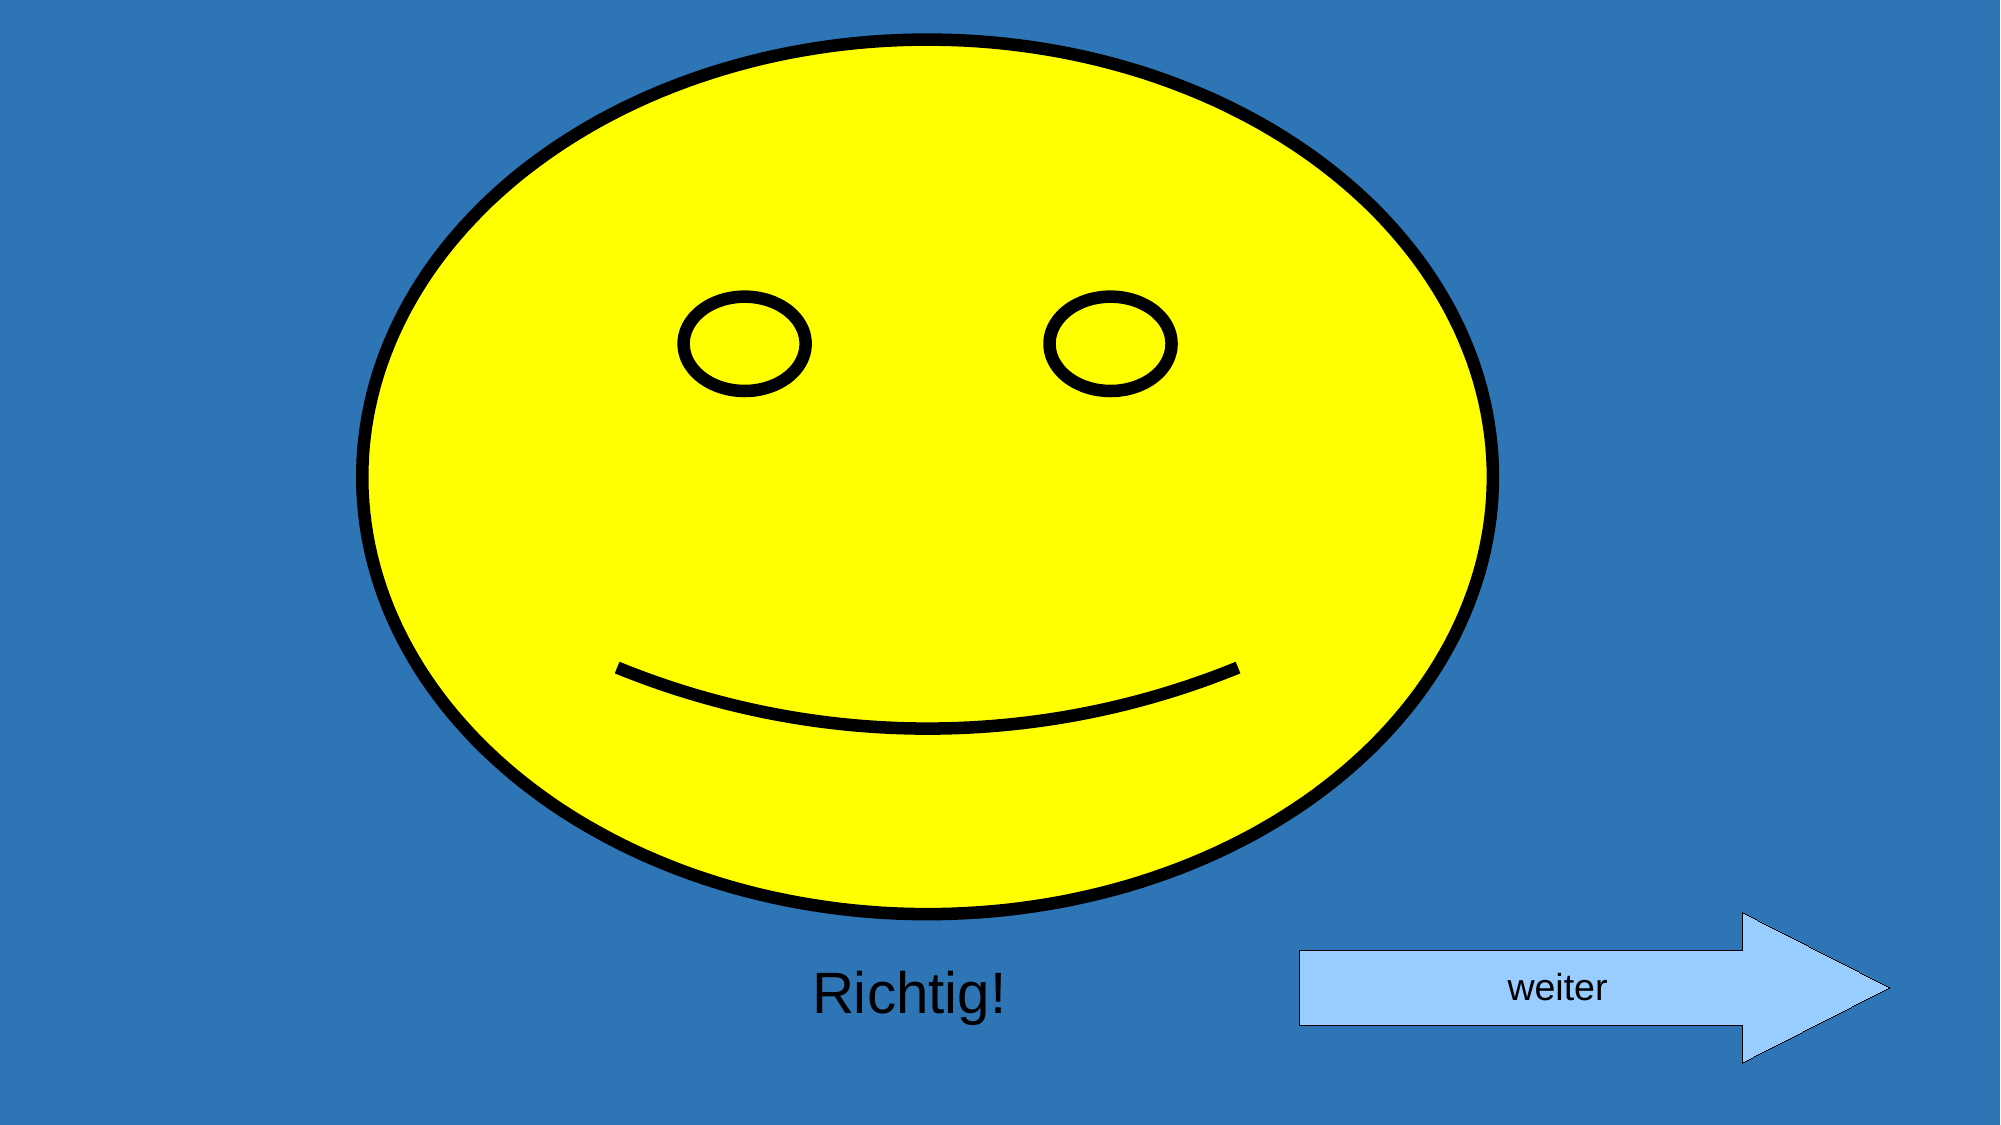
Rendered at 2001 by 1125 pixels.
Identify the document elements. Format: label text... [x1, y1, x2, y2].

text_box Richtig! [797, 953, 1063, 1034]
text_box [362, 39, 1493, 915]
text_box weiter [1299, 912, 1890, 1064]
